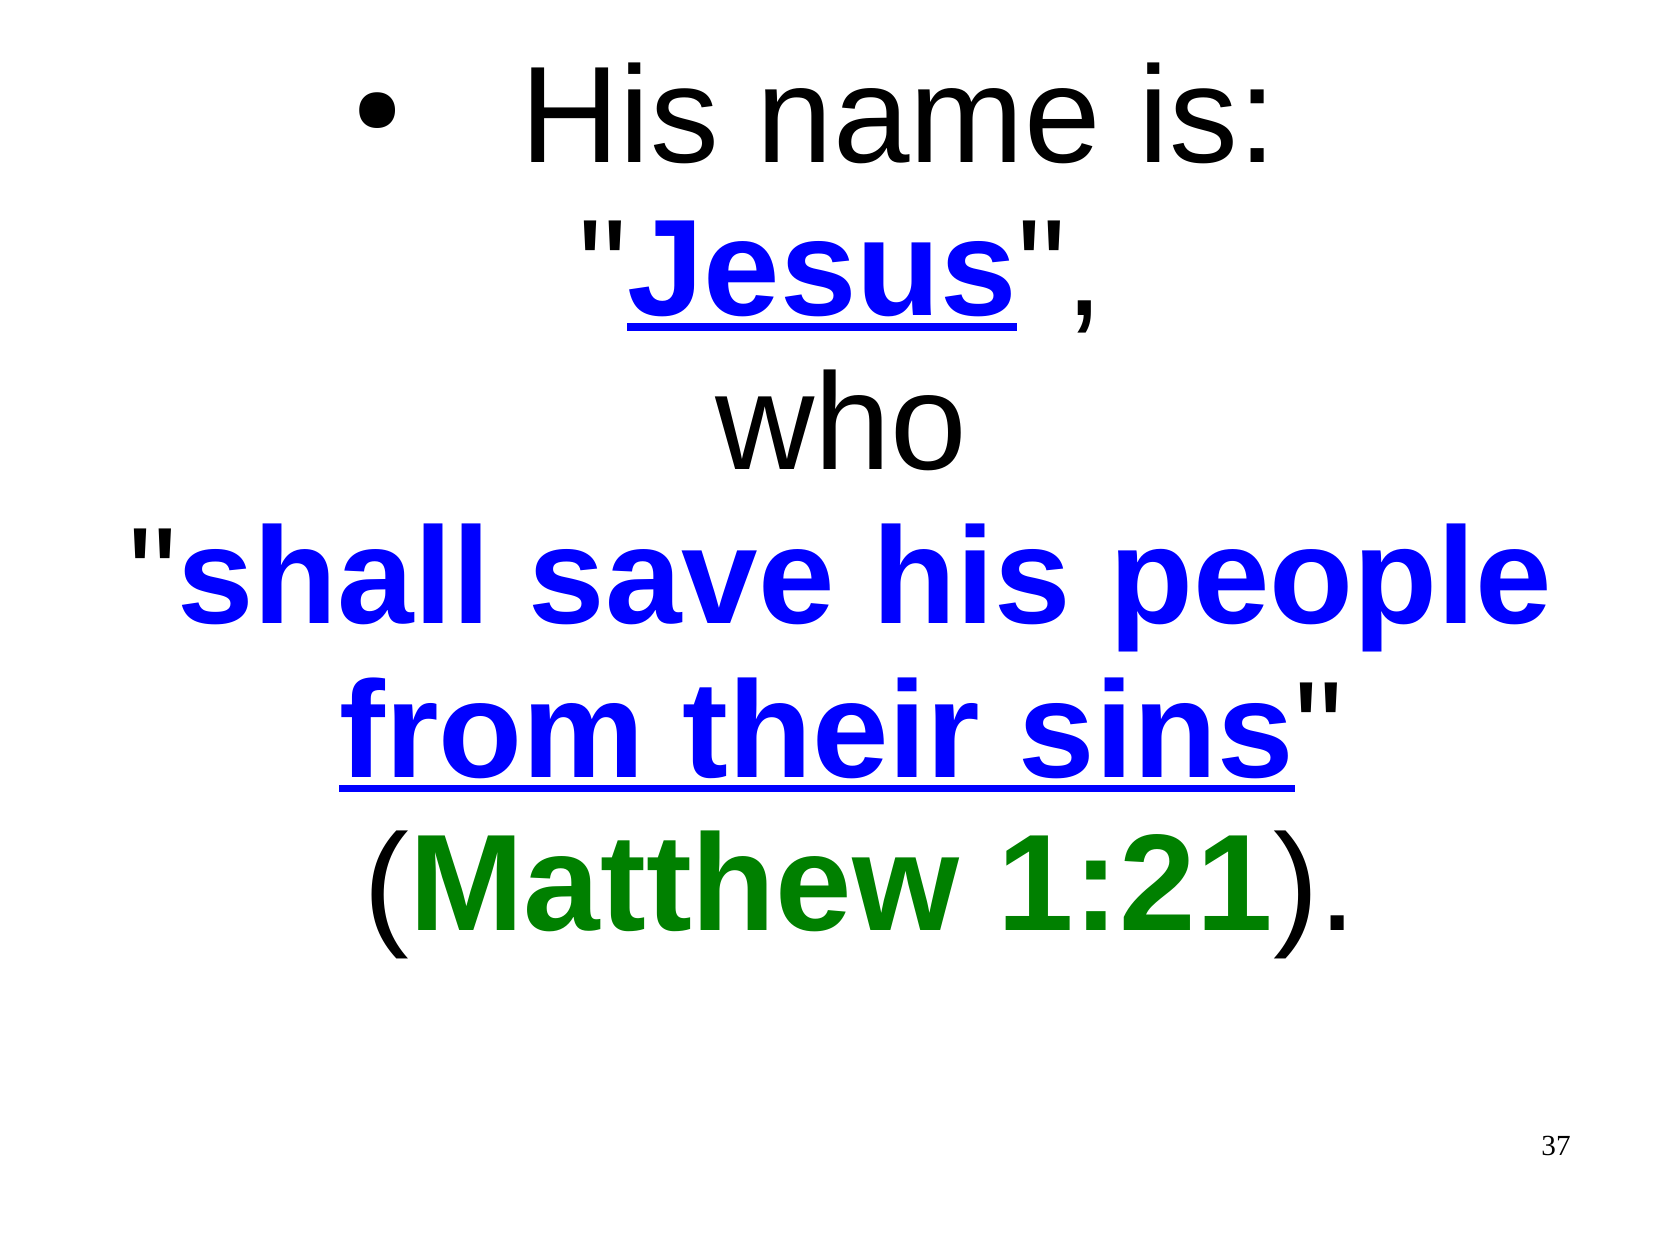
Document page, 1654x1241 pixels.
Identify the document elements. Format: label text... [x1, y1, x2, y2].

list His name is: "Jesus", who "shall save his people from their sins" (Matthew 1:21). [37, 37, 1613, 1238]
